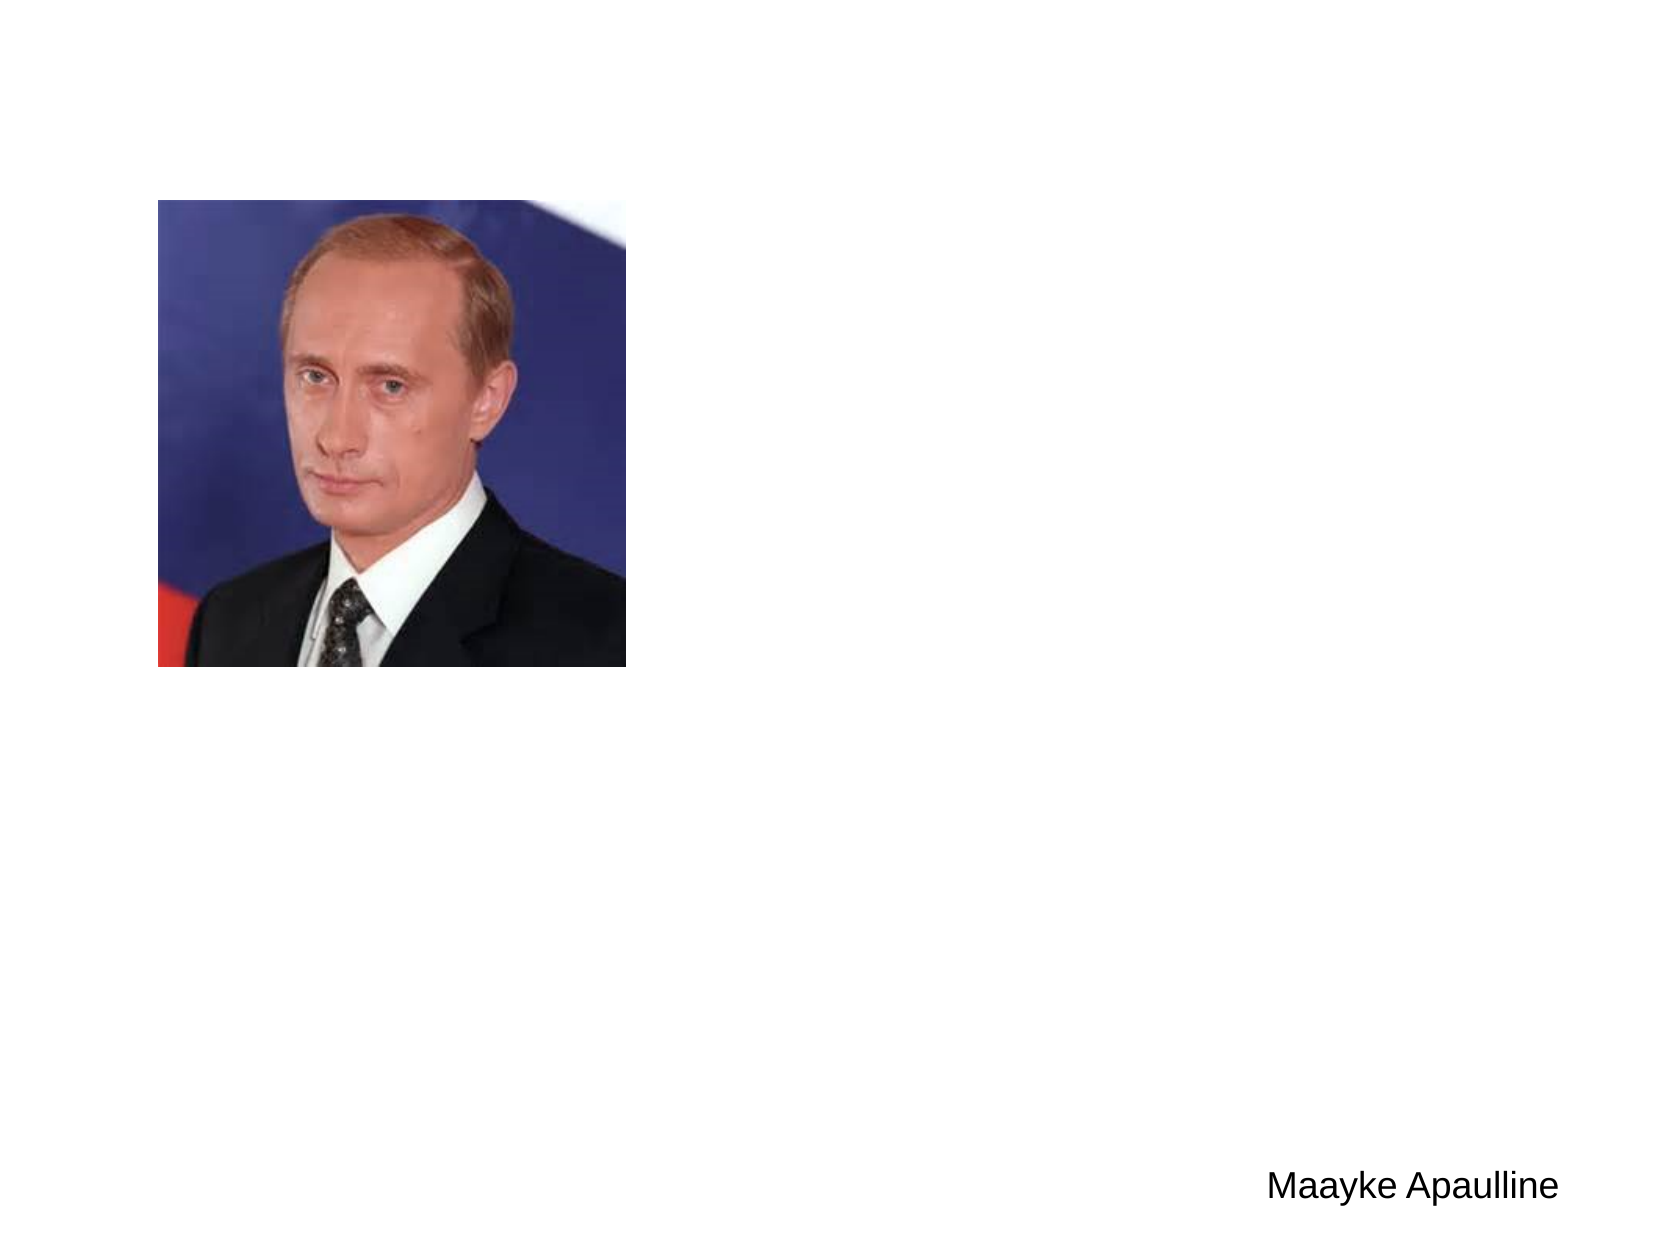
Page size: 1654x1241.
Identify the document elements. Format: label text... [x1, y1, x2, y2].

picture [158, 200, 626, 667]
text_box Maayke Apaulline [1251, 1157, 1654, 1215]
